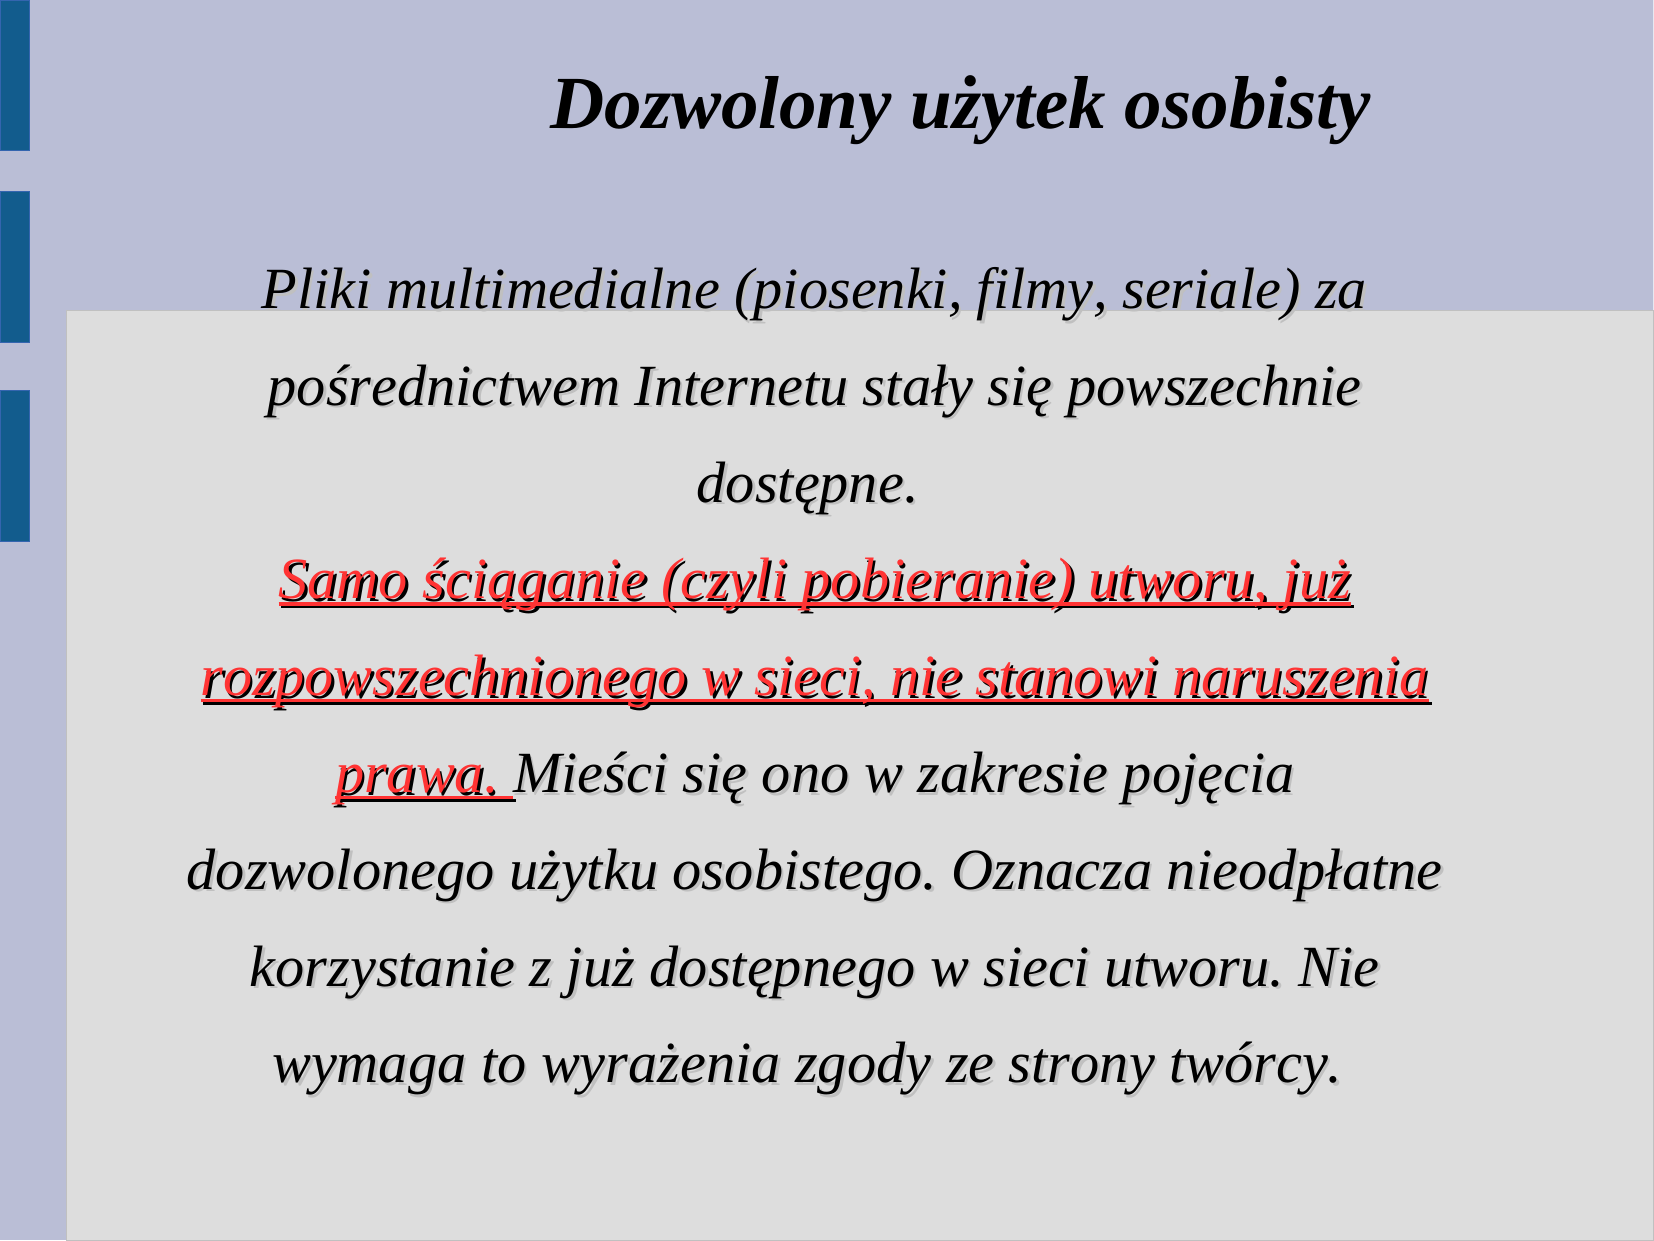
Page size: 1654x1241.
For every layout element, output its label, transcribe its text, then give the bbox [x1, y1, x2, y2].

title Dozwolony użytek osobisty [29, 0, 1654, 207]
list Pliki multimedialne (piosenki, filmy, seriale) za pośrednictwem Internetu stały się powszechnie dostępne. Samo ściąganie (czyli pobieranie) utworu, już rozpowszechnionego w sieci, nie stanowi naruszenia prawa. Mieści się ono w zakresie pojęcia dozwolonego użytku osobistego. Oznacza nieodpłatne korzystanie z już dostępnego w sieci utworu. Nie wymaga to wyrażenia zgody ze strony twórcy. [177, 224, 1453, 1165]
